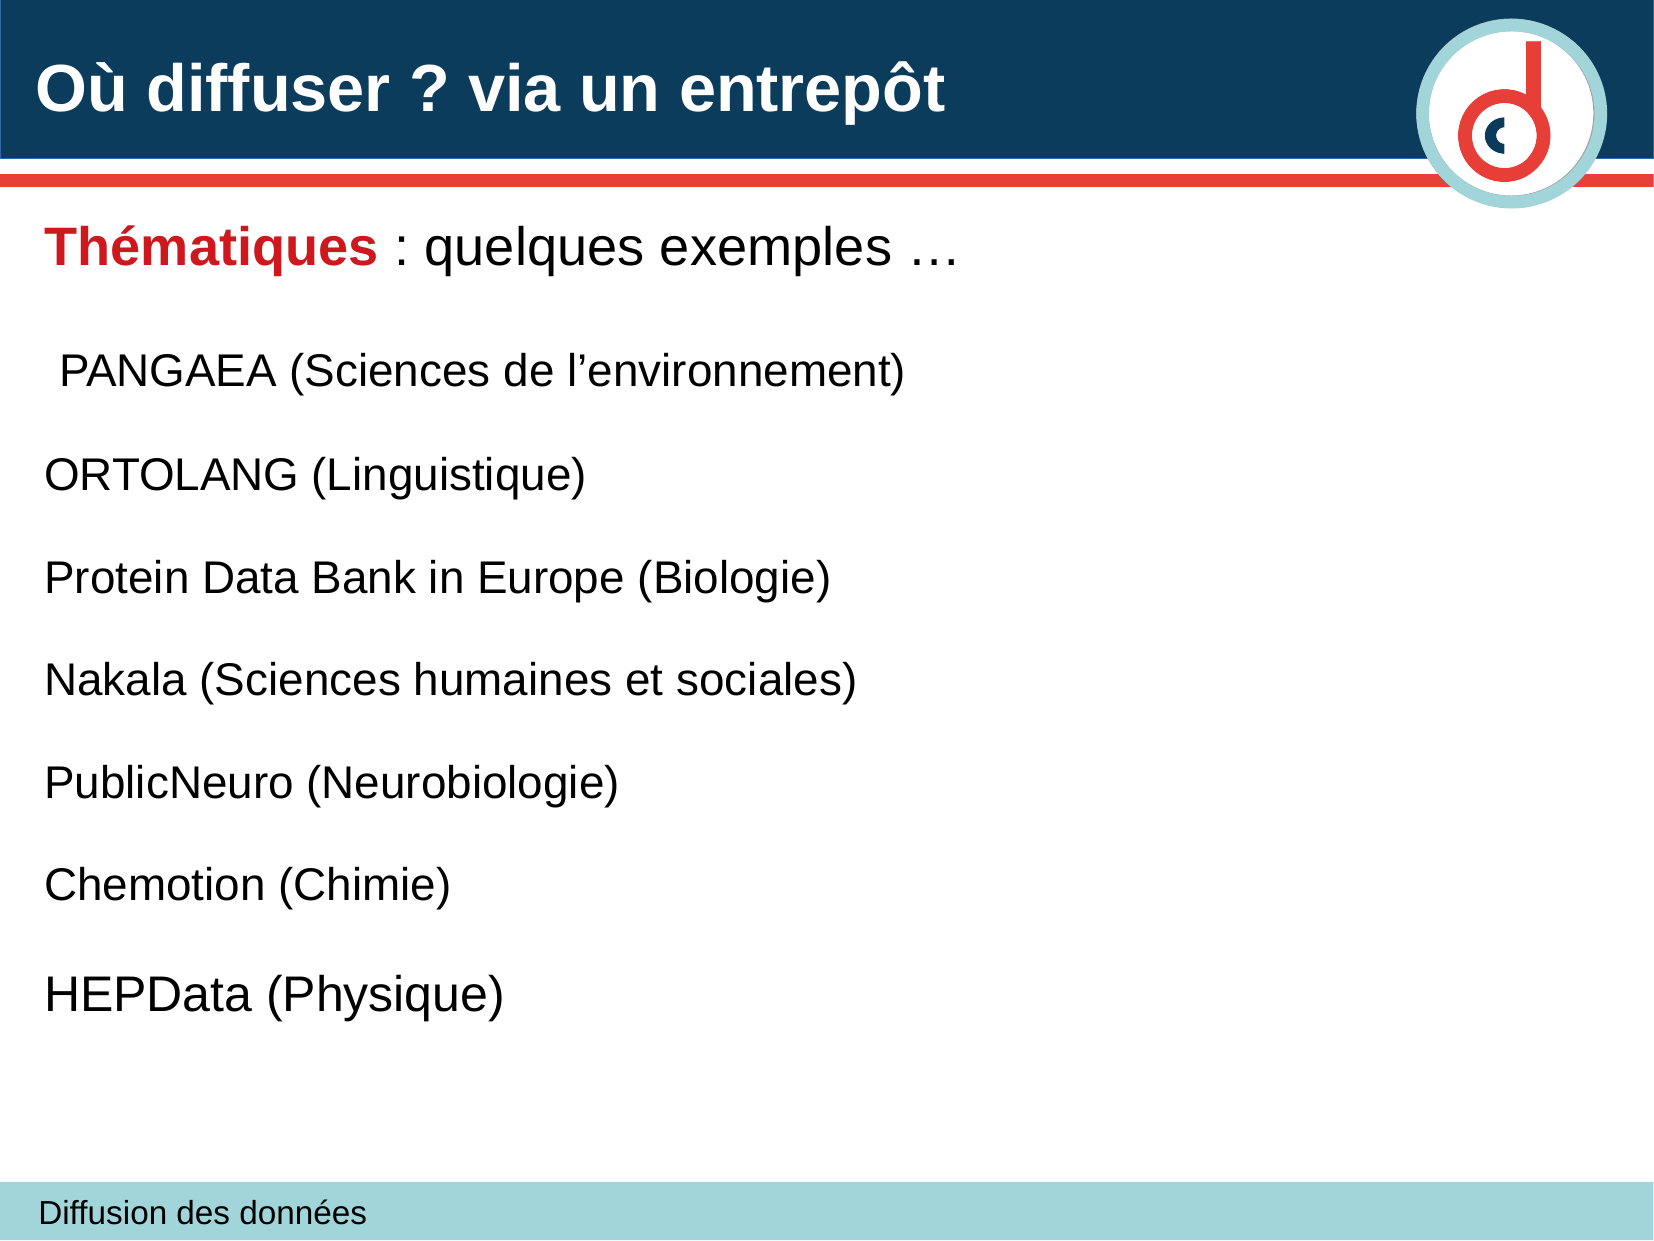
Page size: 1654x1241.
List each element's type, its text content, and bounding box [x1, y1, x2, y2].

text_box Thématiques : quelques exemples … PANGAEA (Sciences de l’environnement) ORTOLANG (Linguistique) Protein Data Bank in Europe (Biologie) Nakala (Sciences humaines et sociales) PublicNeuro (Neurobiologie) Chemotion (Chimie) HEPData (Physique) [29, 208, 1625, 1207]
text_box Diffusion des données [23, 1187, 621, 1241]
title Où diffuser ? via un entrepôt [35, 11, 1430, 159]
